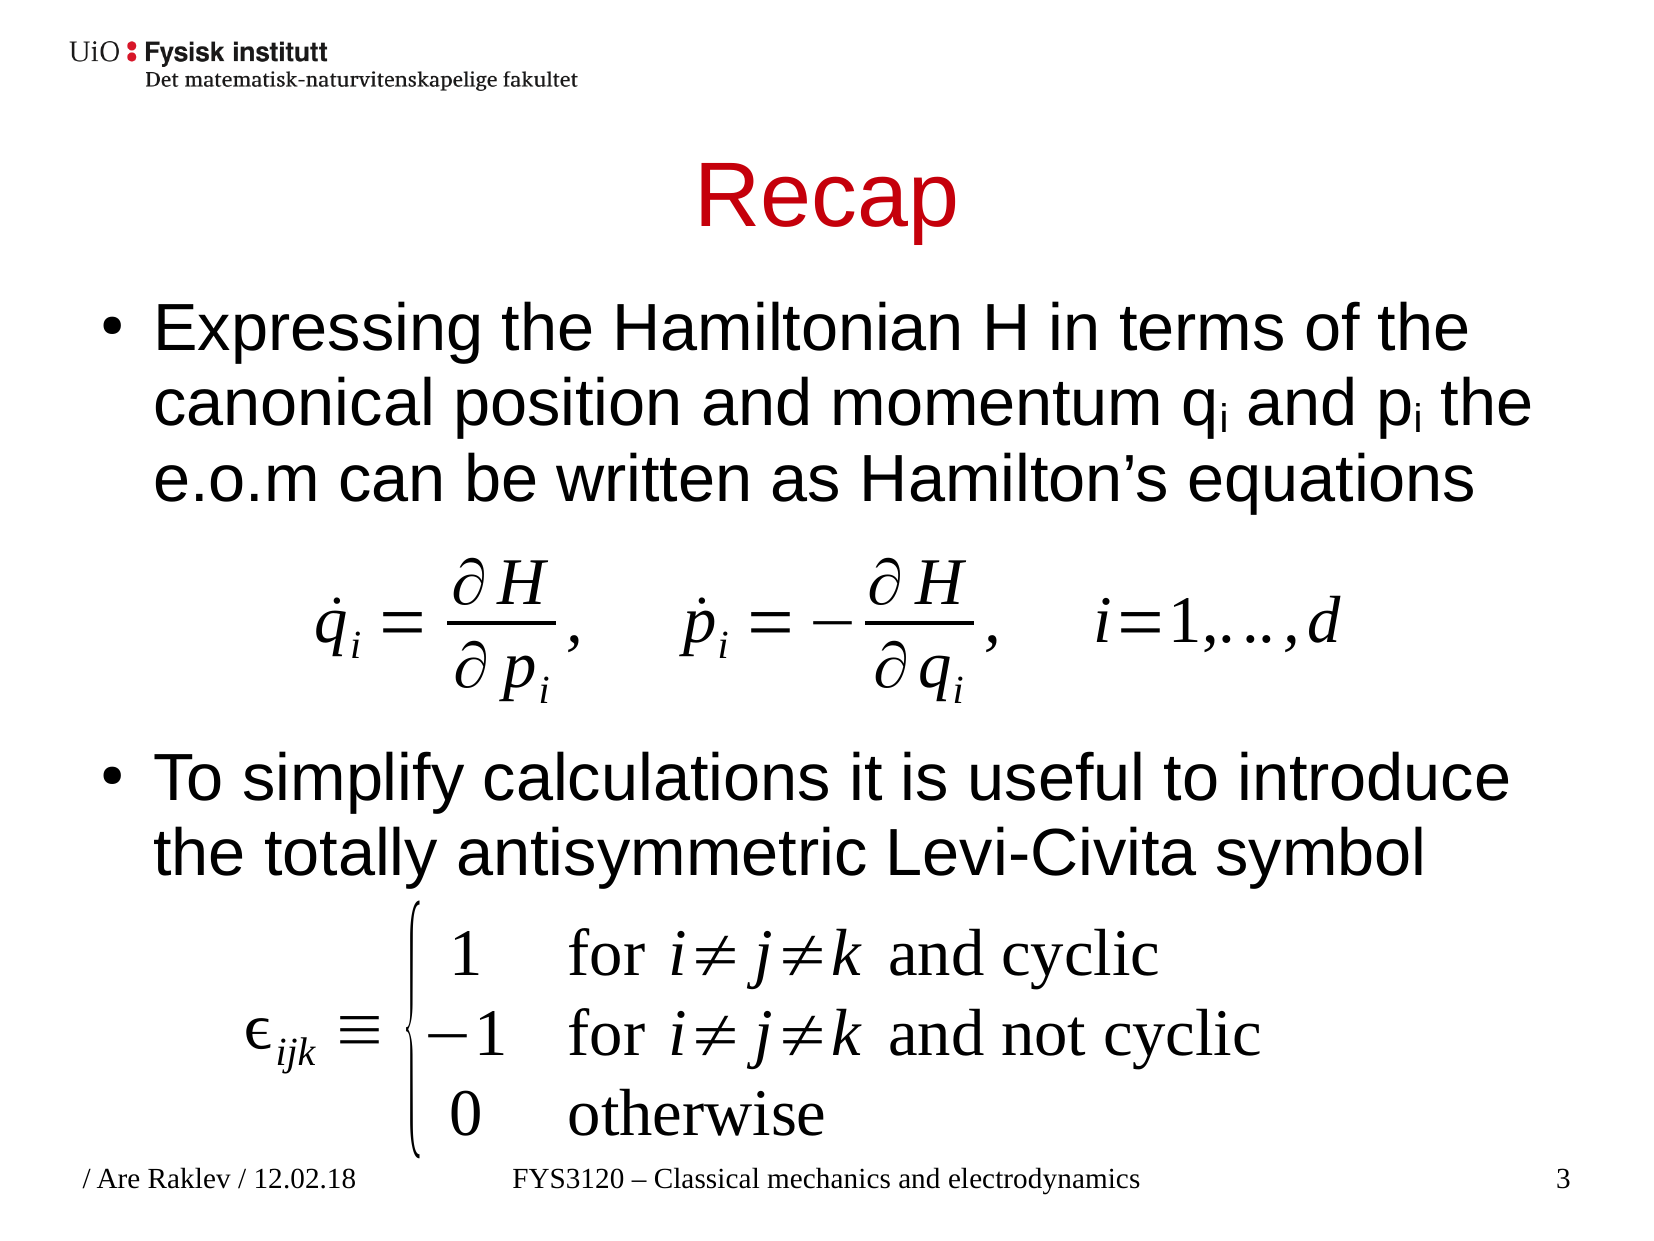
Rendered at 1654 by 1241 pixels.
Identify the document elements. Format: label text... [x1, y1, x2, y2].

list Expressing the Hamiltonian H in terms of the canonical position and momentum qi and pi the e.o.m can be written as Hamilton’s equations To simplify calculations it is useful to introduce the totally antisymmetric Levi-Civita symbol [82, 290, 1571, 1147]
chart [238, 897, 1274, 1162]
chart [307, 544, 1351, 713]
picture [68, 37, 581, 93]
title Recap [82, 90, 1571, 290]
